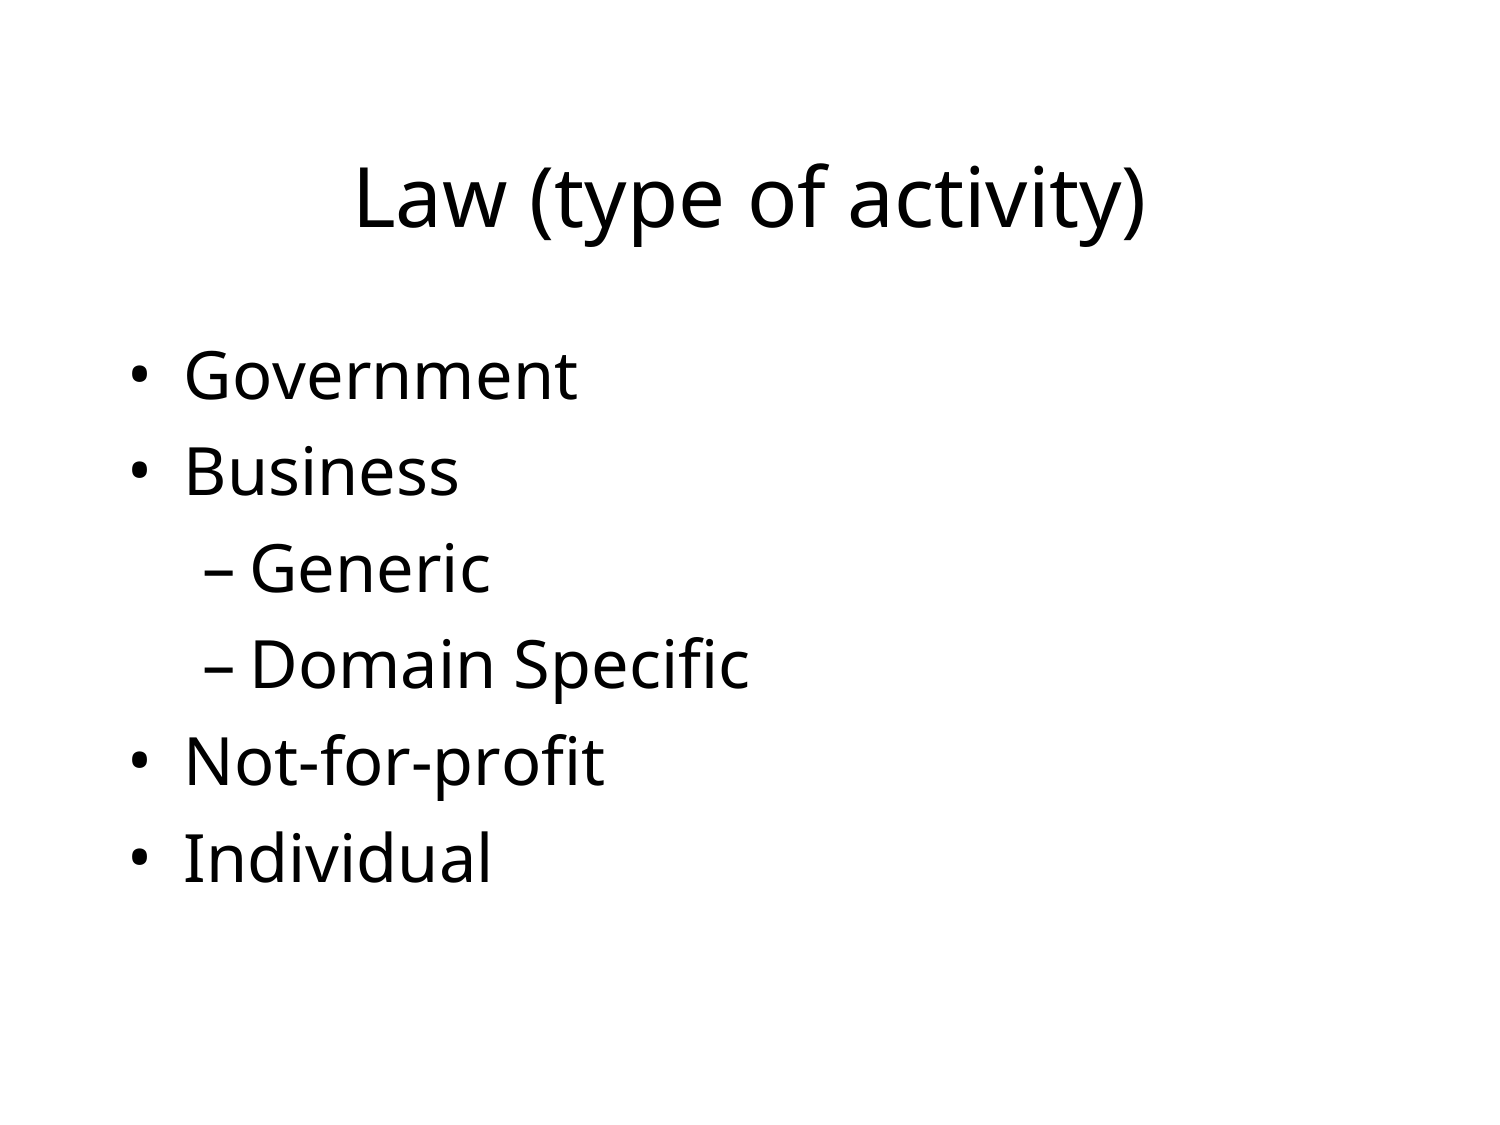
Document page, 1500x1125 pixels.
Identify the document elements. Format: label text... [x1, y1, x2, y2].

list Government Business Generic Domain Specific Not-for-profit Individual [112, 324, 1388, 1001]
title Law (type of activity) [112, 99, 1388, 288]
